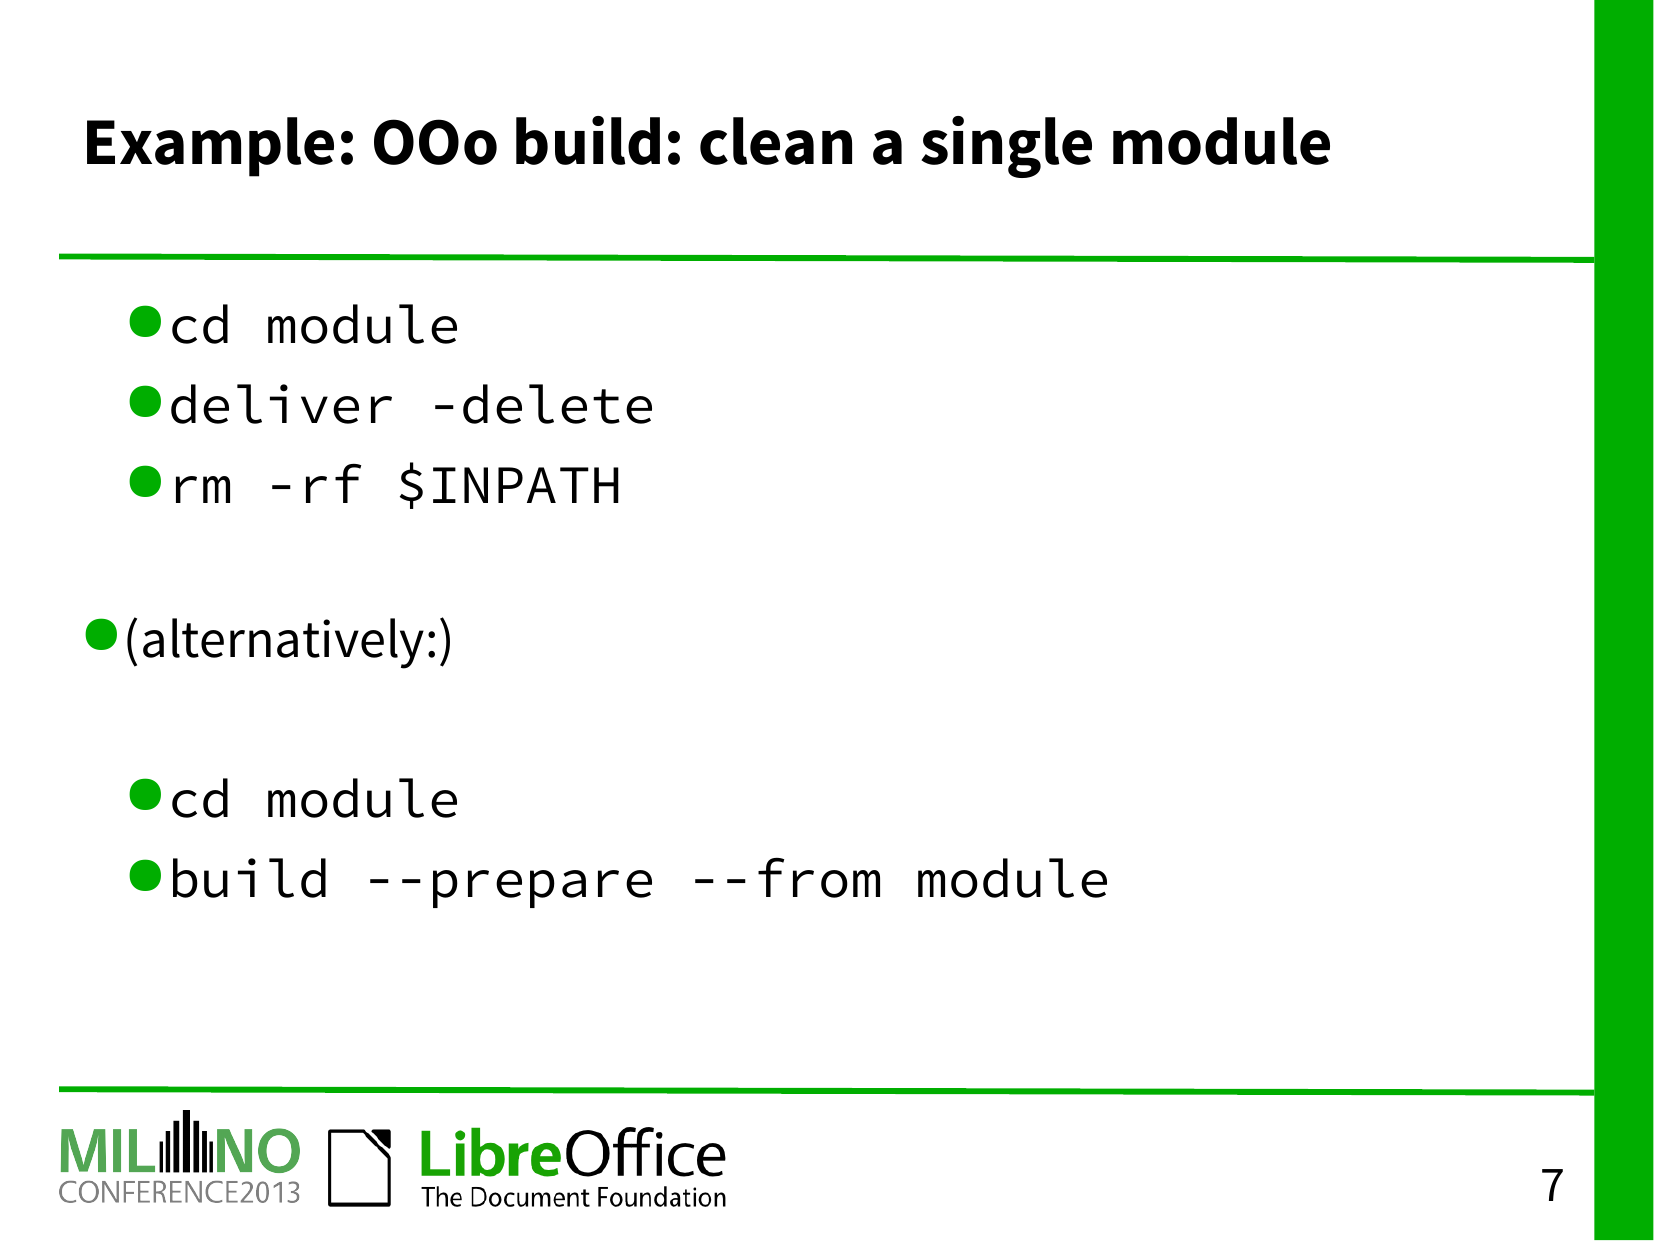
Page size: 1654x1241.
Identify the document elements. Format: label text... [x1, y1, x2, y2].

title Example: OOo build: clean a single module [47, 36, 1583, 245]
picture [59, 1093, 756, 1241]
list cd module deliver -delete rm -rf $INPATH (alternatively:) cd module build --prepare --from module [35, 290, 1524, 1010]
